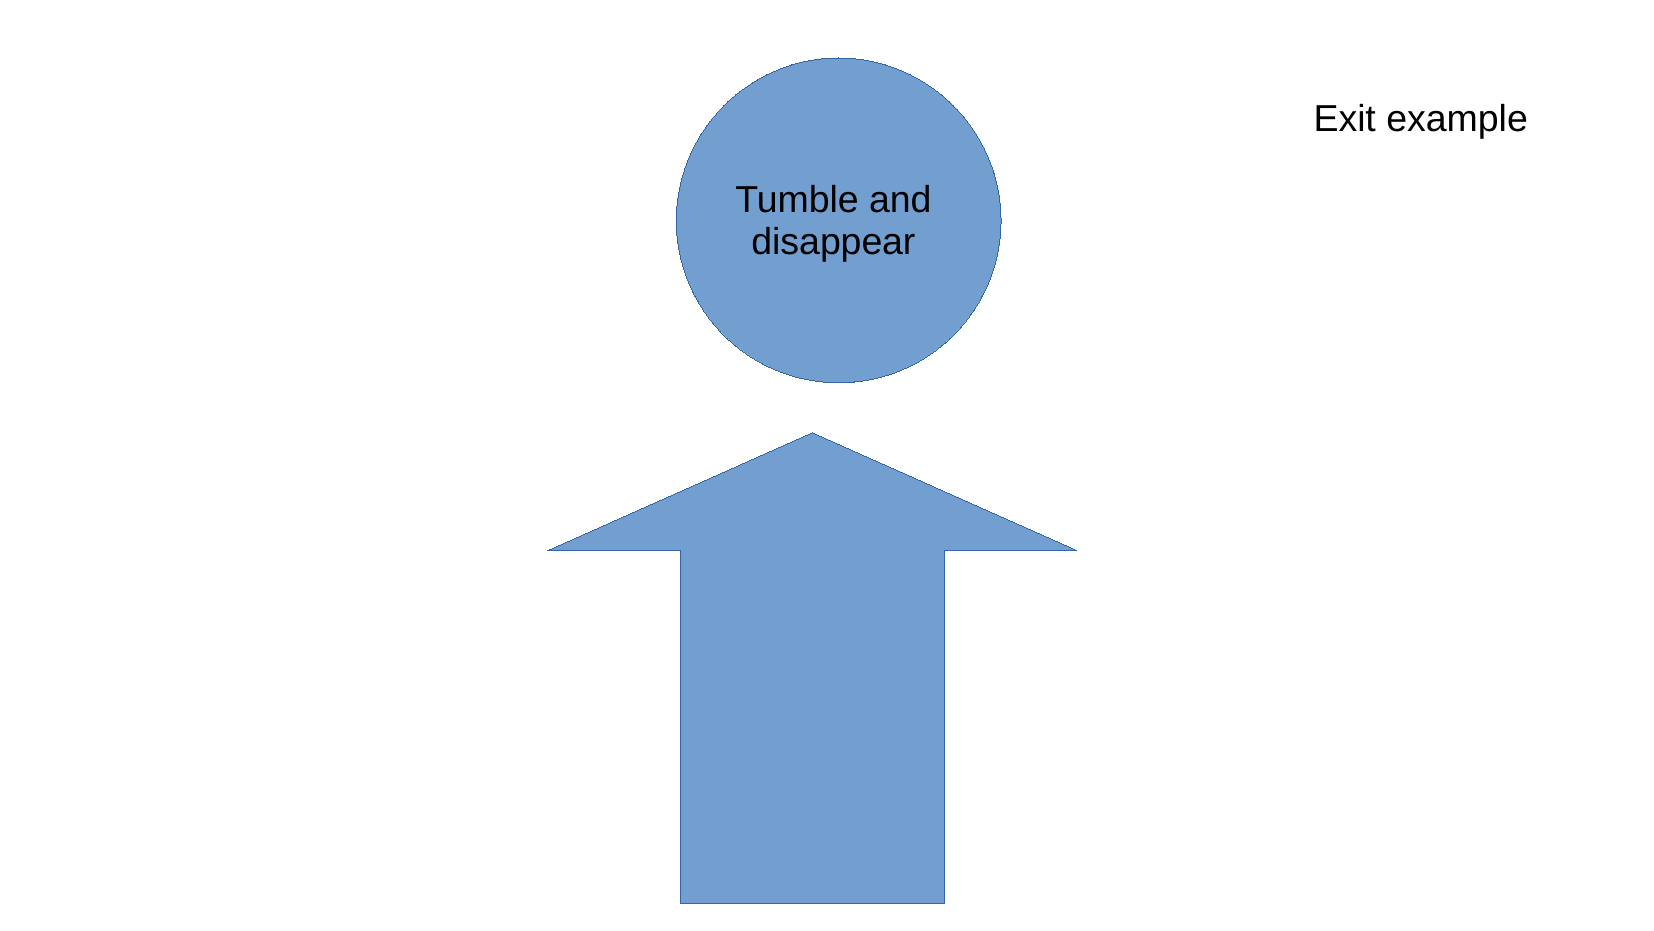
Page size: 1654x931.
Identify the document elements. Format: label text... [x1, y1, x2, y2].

text_box [547, 432, 1077, 904]
text_box Tumble and disappear [676, 57, 1002, 383]
text_box Exit example [1298, 90, 1568, 148]
